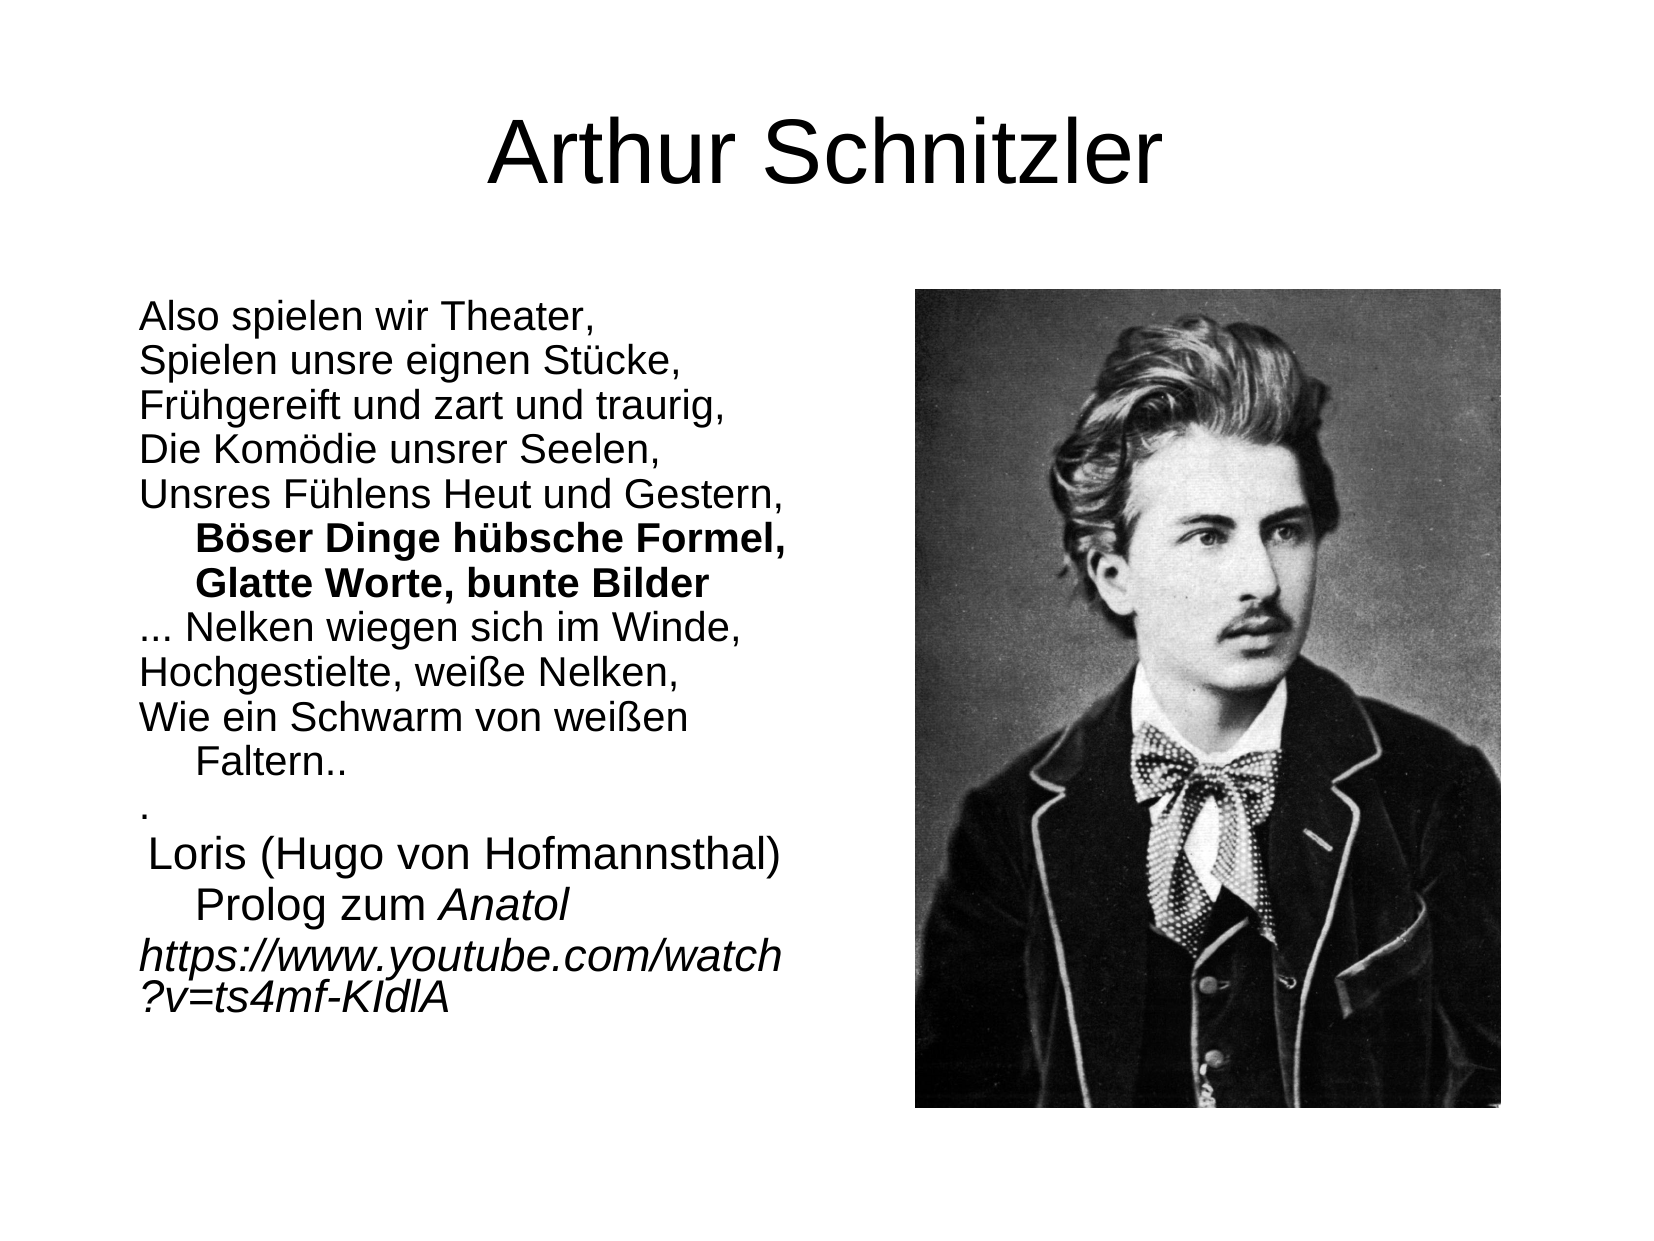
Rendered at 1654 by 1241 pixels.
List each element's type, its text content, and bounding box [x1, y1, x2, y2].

list Also spielen wir Theater, Spielen unsre eignen Stücke, Frühgereift und zart und traurig, Die Komödie unsrer Seelen, Unsres Fühlens Heut und Gestern, Böser Dinge hübsche Formel, Glatte Worte, bunte Bilder ... Nelken wiegen sich im Winde, Hochgestielte, weiße Nelken, Wie ein Schwarm von weißen Faltern.. . Loris (Hugo von Hofmannsthal) Prolog zum Anatol https://www.youtube.com/watch?v=ts4mf-KIdlA [82, 290, 809, 1108]
picture [915, 289, 1501, 1108]
title Arthur Schnitzler [82, 49, 1571, 256]
